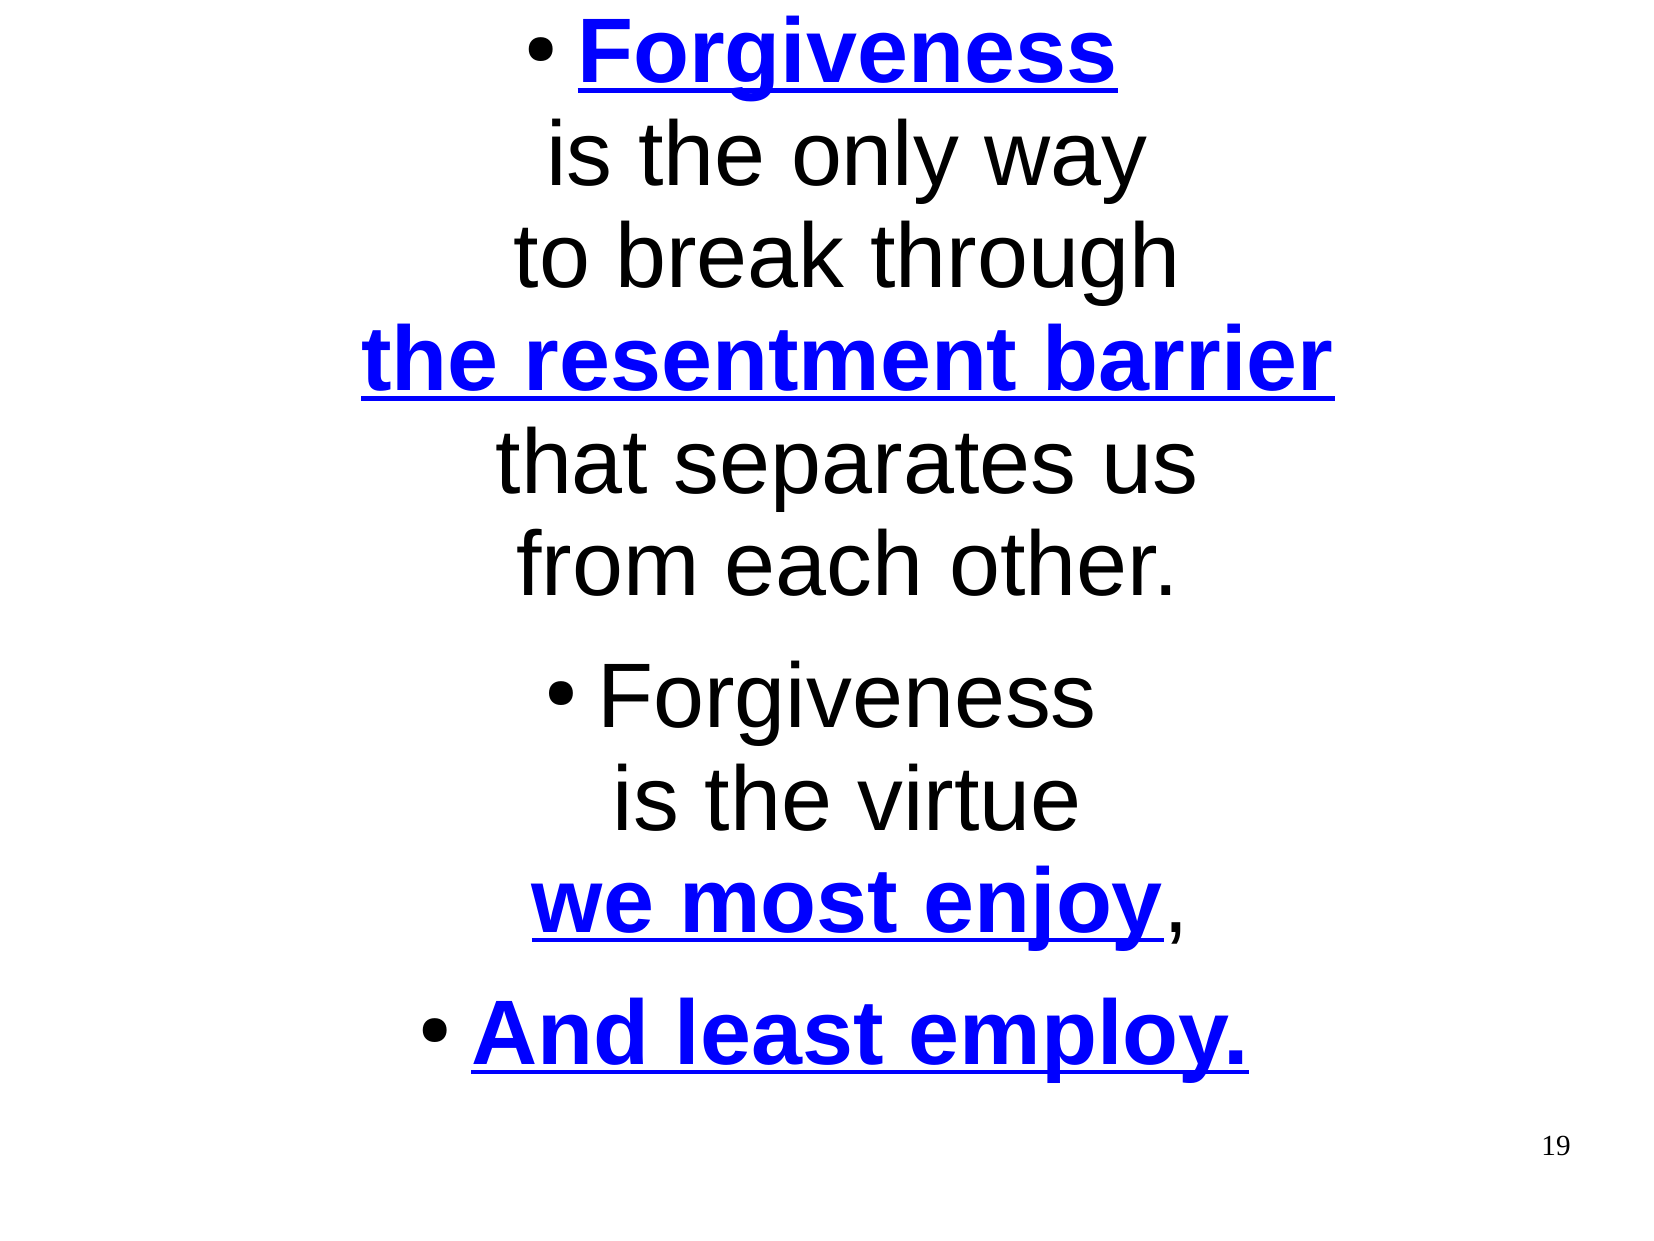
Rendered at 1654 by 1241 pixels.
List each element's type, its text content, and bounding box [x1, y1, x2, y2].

list Forgiveness is the only way to break through the resentment barrier that separates us from each other. Forgiveness is the virtue we most enjoy, And least employ. [0, 0, 1651, 1238]
